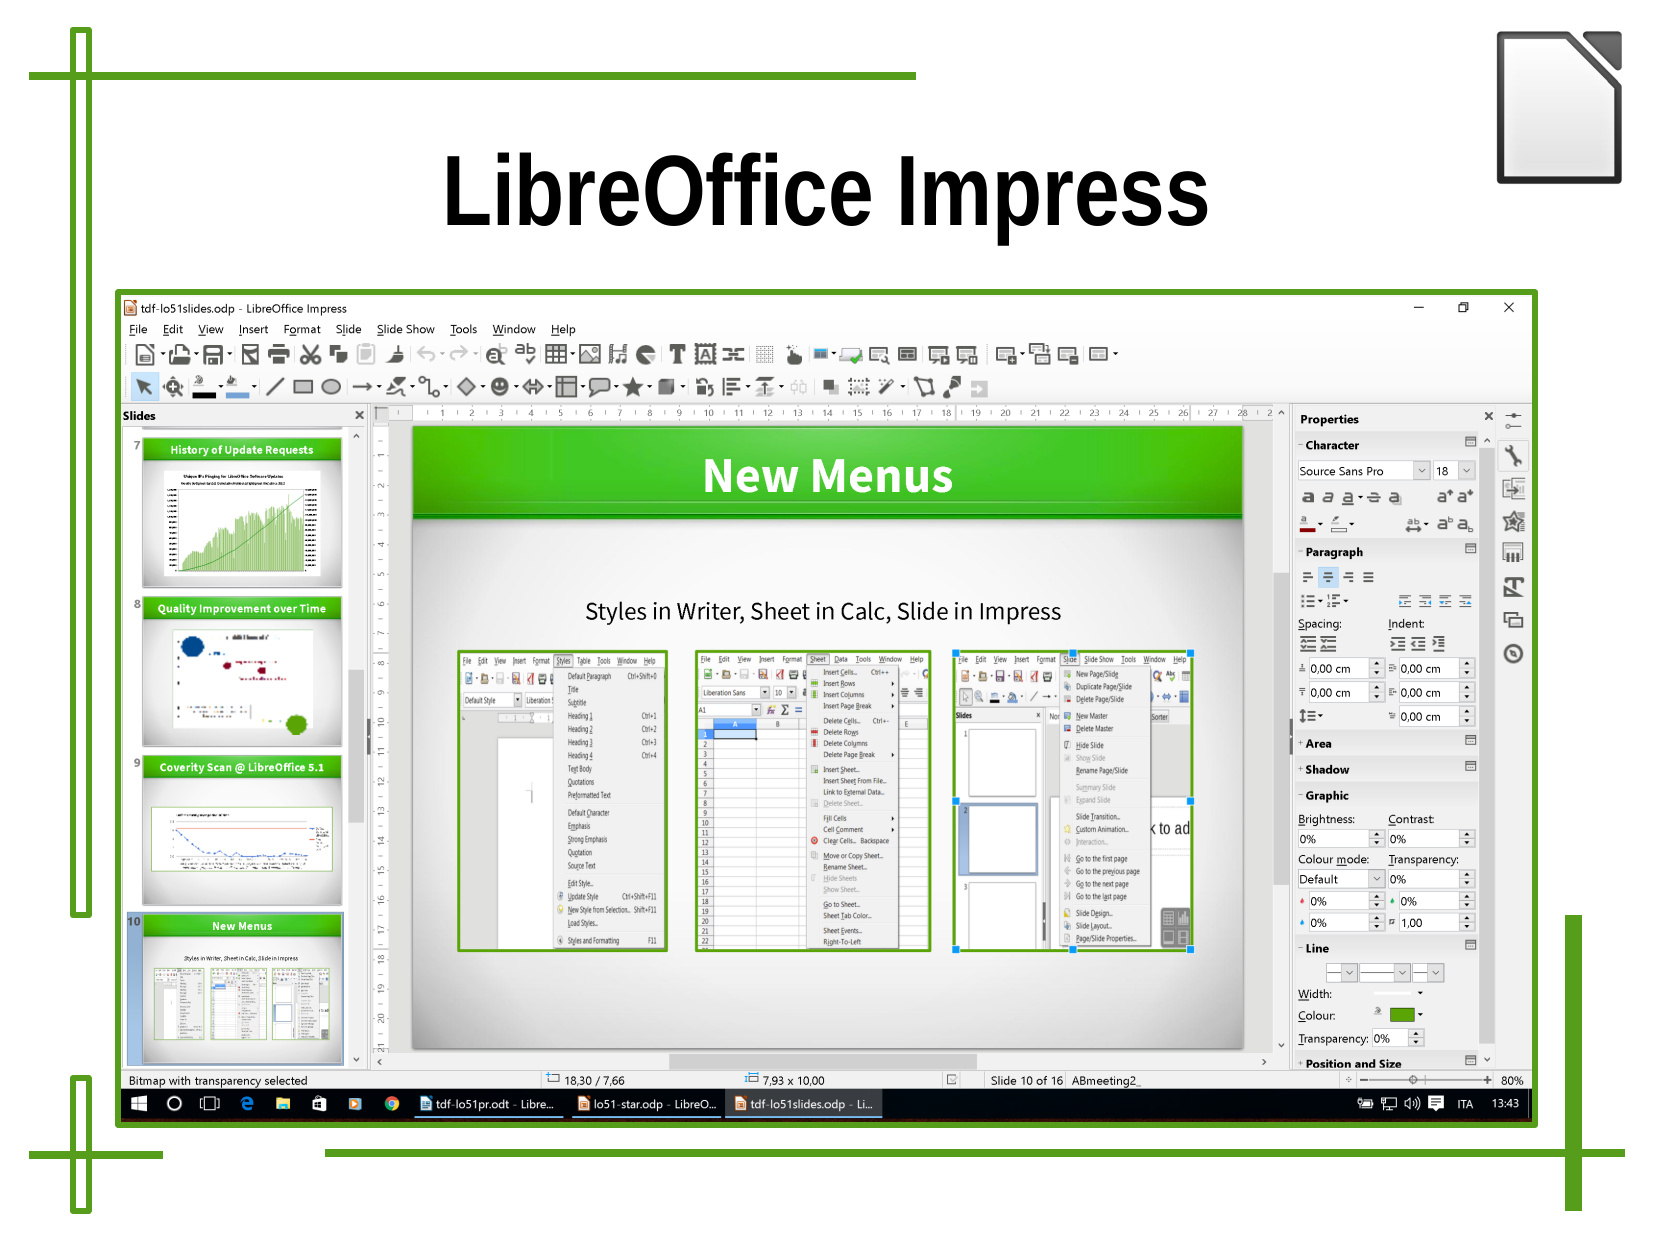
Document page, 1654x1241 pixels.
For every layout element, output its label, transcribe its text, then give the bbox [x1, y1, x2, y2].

title LibreOffice Impress [118, 118, 1536, 260]
picture [1494, 29, 1624, 186]
picture [121, 295, 1533, 1123]
